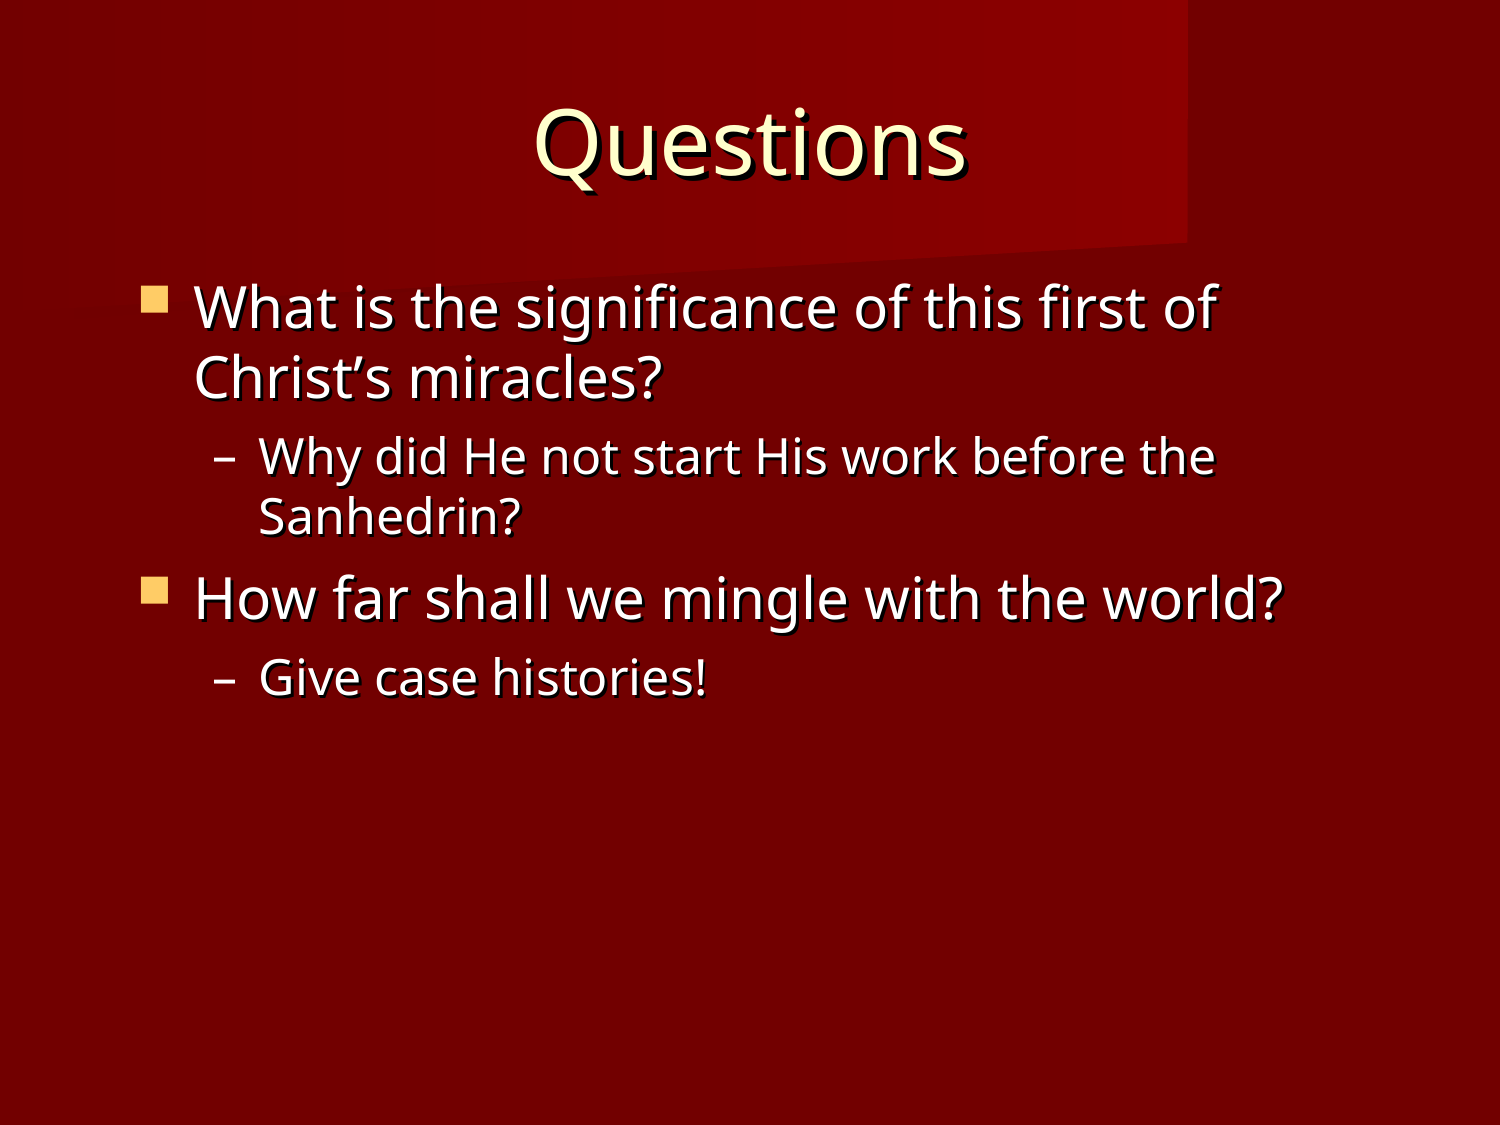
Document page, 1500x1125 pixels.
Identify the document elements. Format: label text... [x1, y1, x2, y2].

list What is the significance of this first of Christ’s miracles? Why did He not start His work before the Sanhedrin? How far shall we mingle with the world? Give case histories! [122, 262, 1413, 1001]
title Questions [75, 45, 1426, 233]
